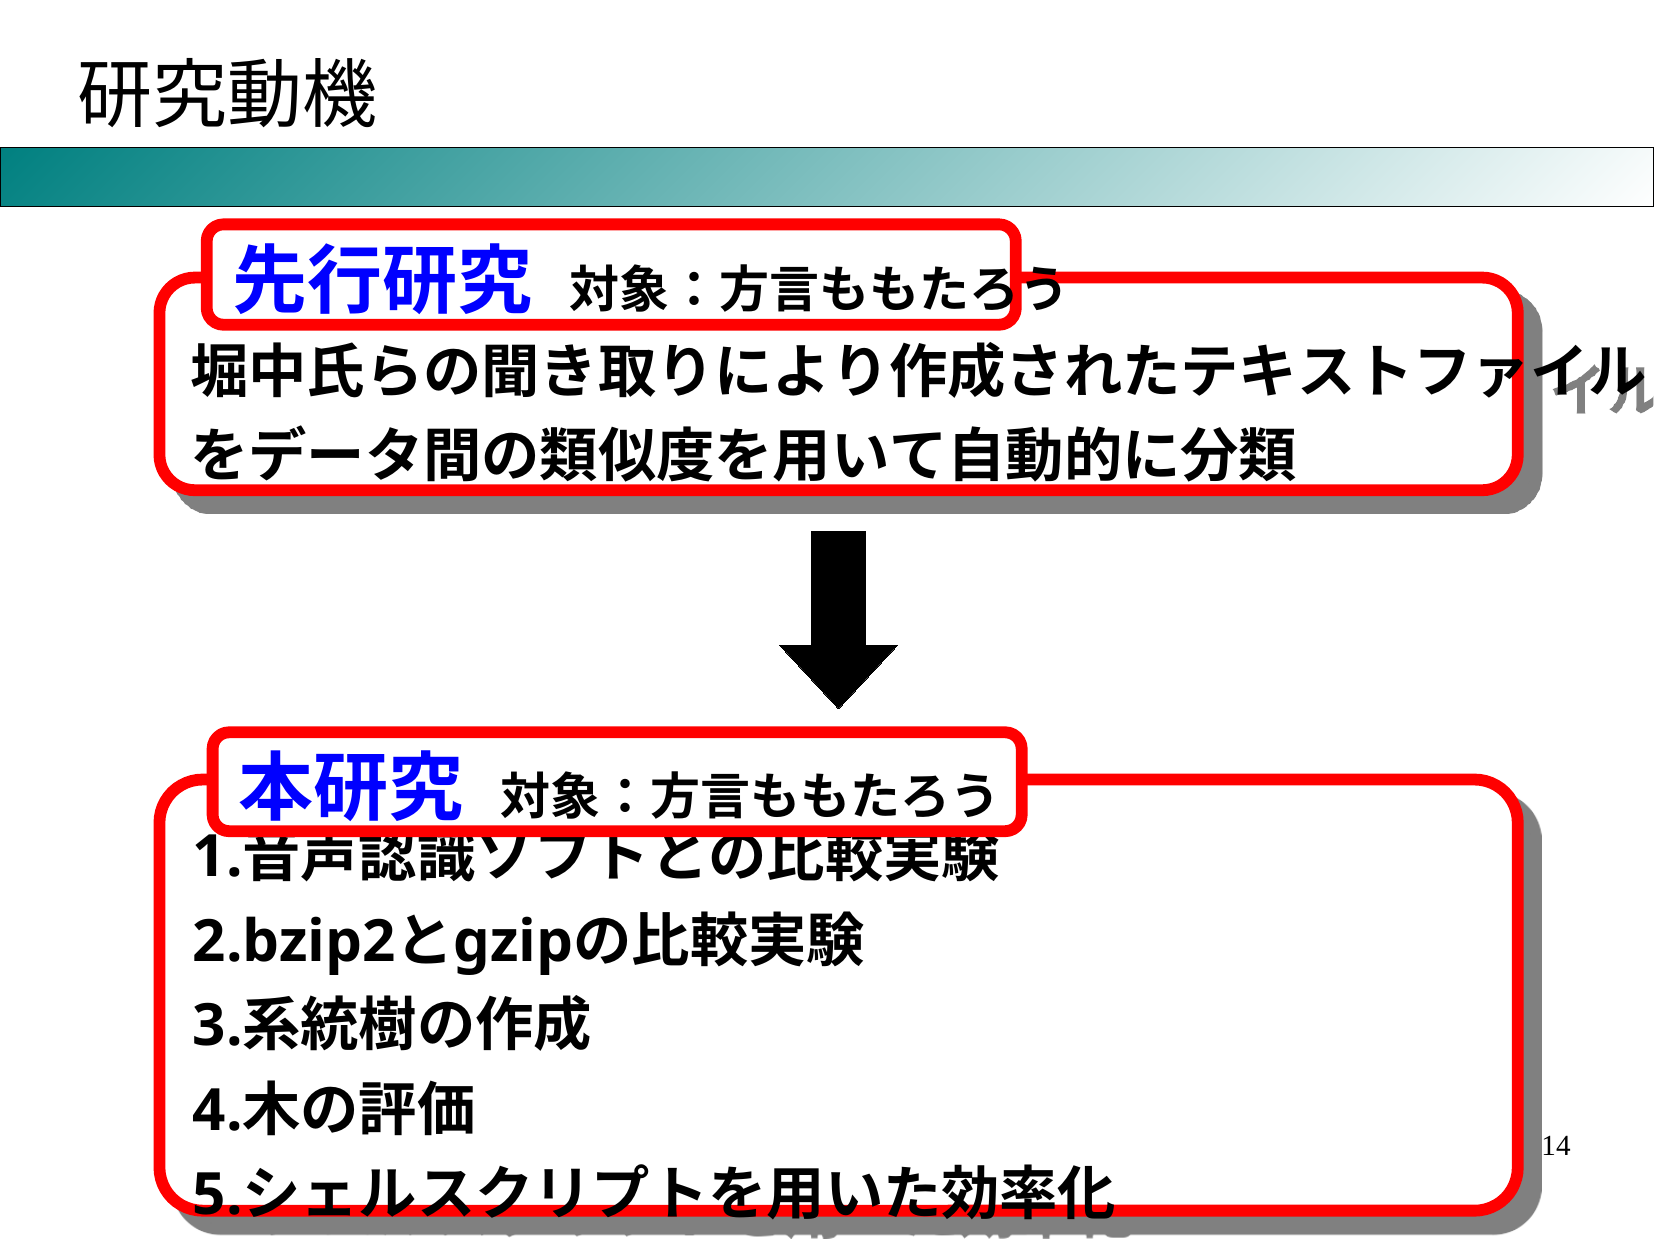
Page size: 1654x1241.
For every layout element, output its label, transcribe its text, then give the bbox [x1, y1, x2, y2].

text_box [779, 531, 898, 709]
text_box 1.音声認識ソフトとの比較実験 2.bzip2とgzipの比較実験 3.系統樹の作成 4.木の評価 5.シェルスクリプトを用いた効率化 [159, 779, 1518, 1211]
title 研究動機 [77, 29, 1566, 149]
text_box 先行研究 対象：方言ももたろう [206, 224, 1016, 325]
text_box 堀中氏らの聞き取りにより作成されたテキストファイル をデータ間の類似度を用いて自動的に分類 [159, 277, 1518, 491]
text_box 本研究 対象：方言ももたろう [212, 732, 1022, 832]
